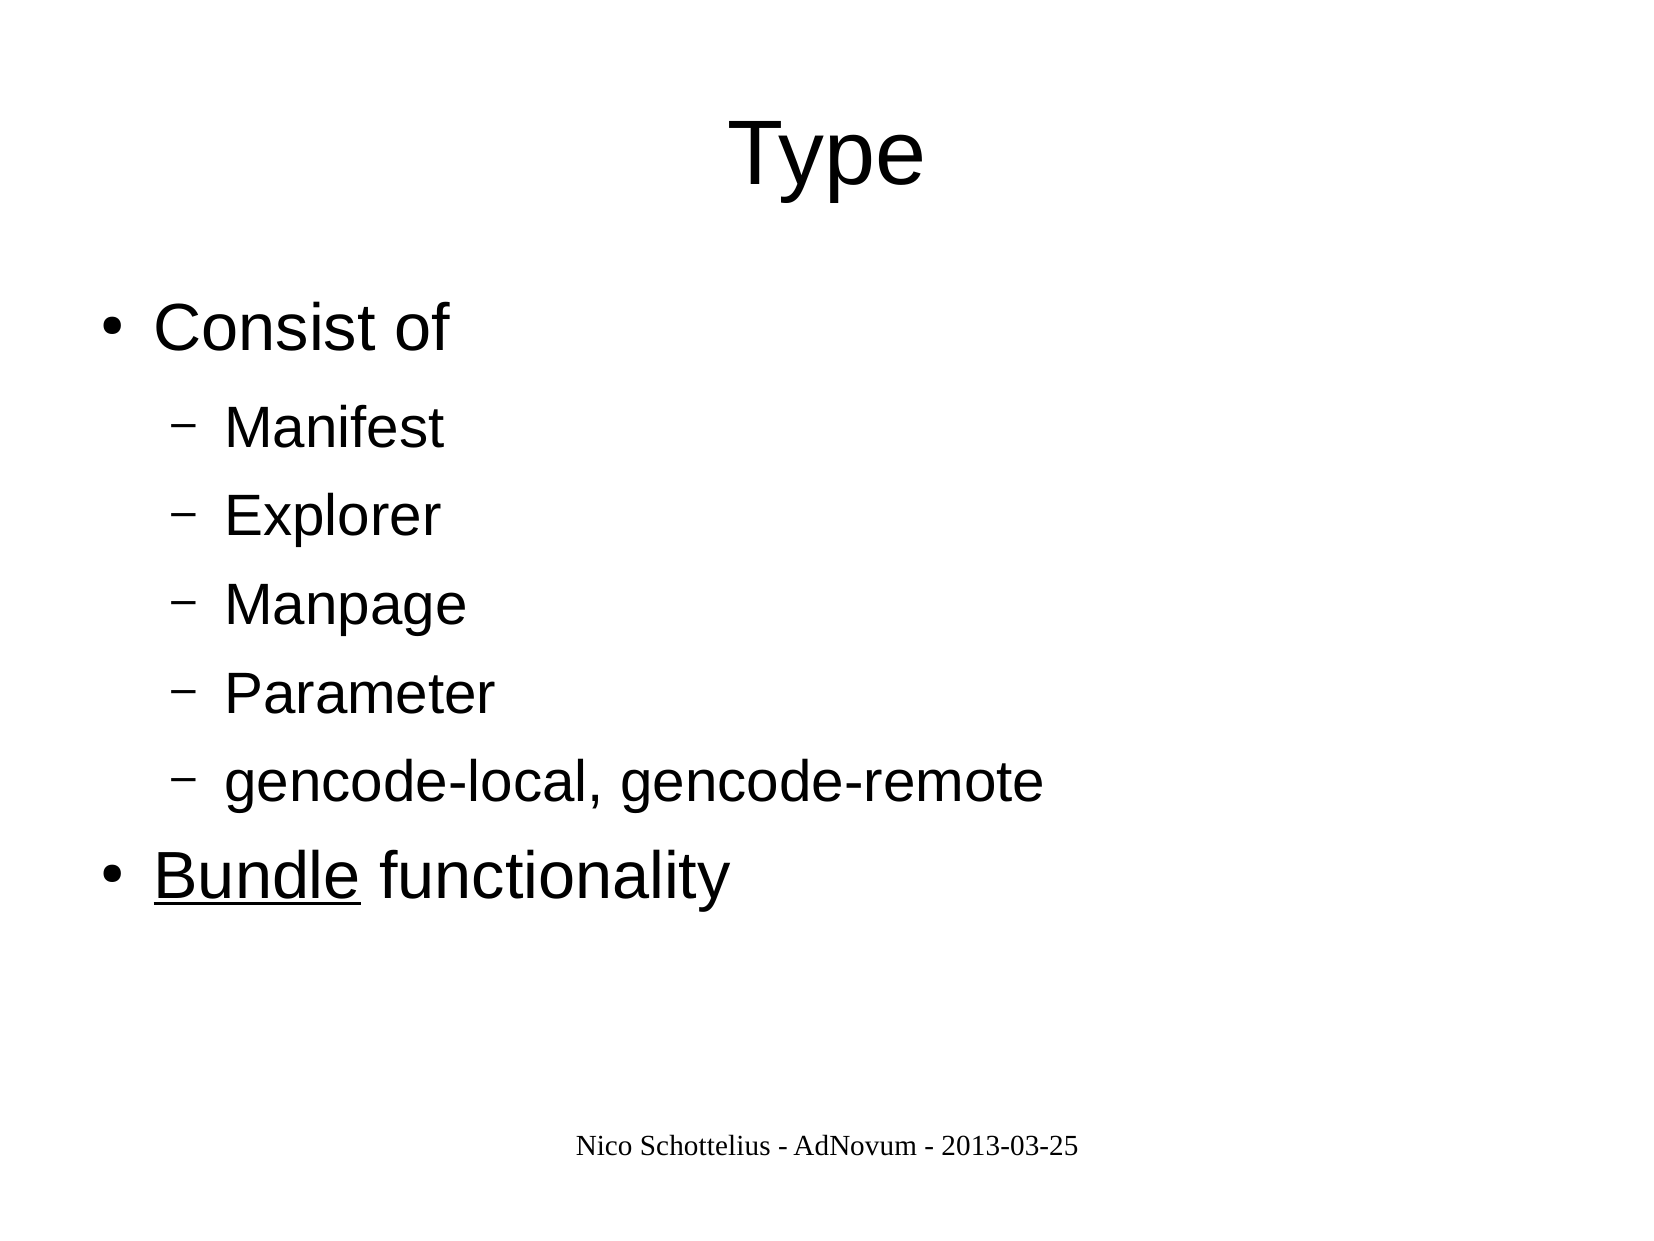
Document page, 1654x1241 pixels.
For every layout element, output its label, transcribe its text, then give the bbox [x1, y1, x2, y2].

list Consist of Manifest Explorer Manpage Parameter gencode-local, gencode-remote Bundle functionality [82, 290, 1538, 1021]
title Type [82, 49, 1571, 257]
